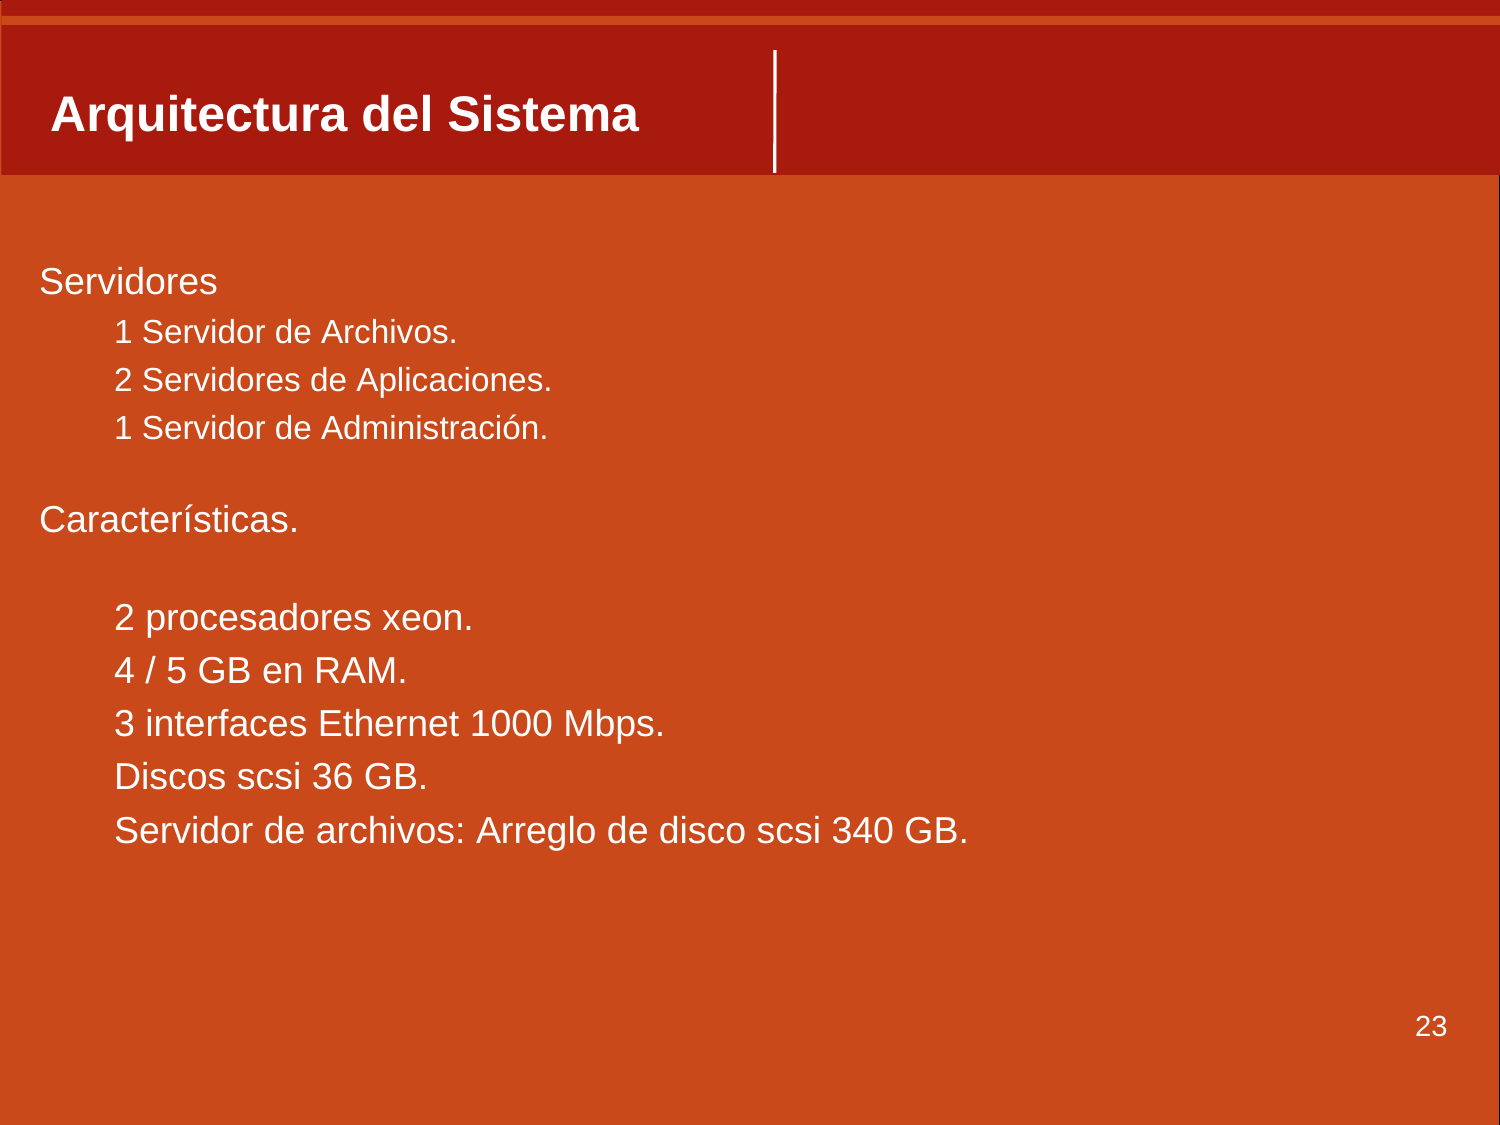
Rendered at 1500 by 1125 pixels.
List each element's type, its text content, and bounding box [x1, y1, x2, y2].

title Arquitectura del Sistema [50, 60, 751, 164]
list Servidores 1 Servidor de Archivos. 2 Servidores de Aplicaciones. 1 Servidor de Administración. Características. 2 procesadores xeon. 4 / 5 GB en RAM. 3 interfaces Ethernet 1000 Mbps. Discos scsi 36 GB. Servidor de archivos: Arreglo de disco scsi 340 GB. [39, 258, 1439, 1046]
